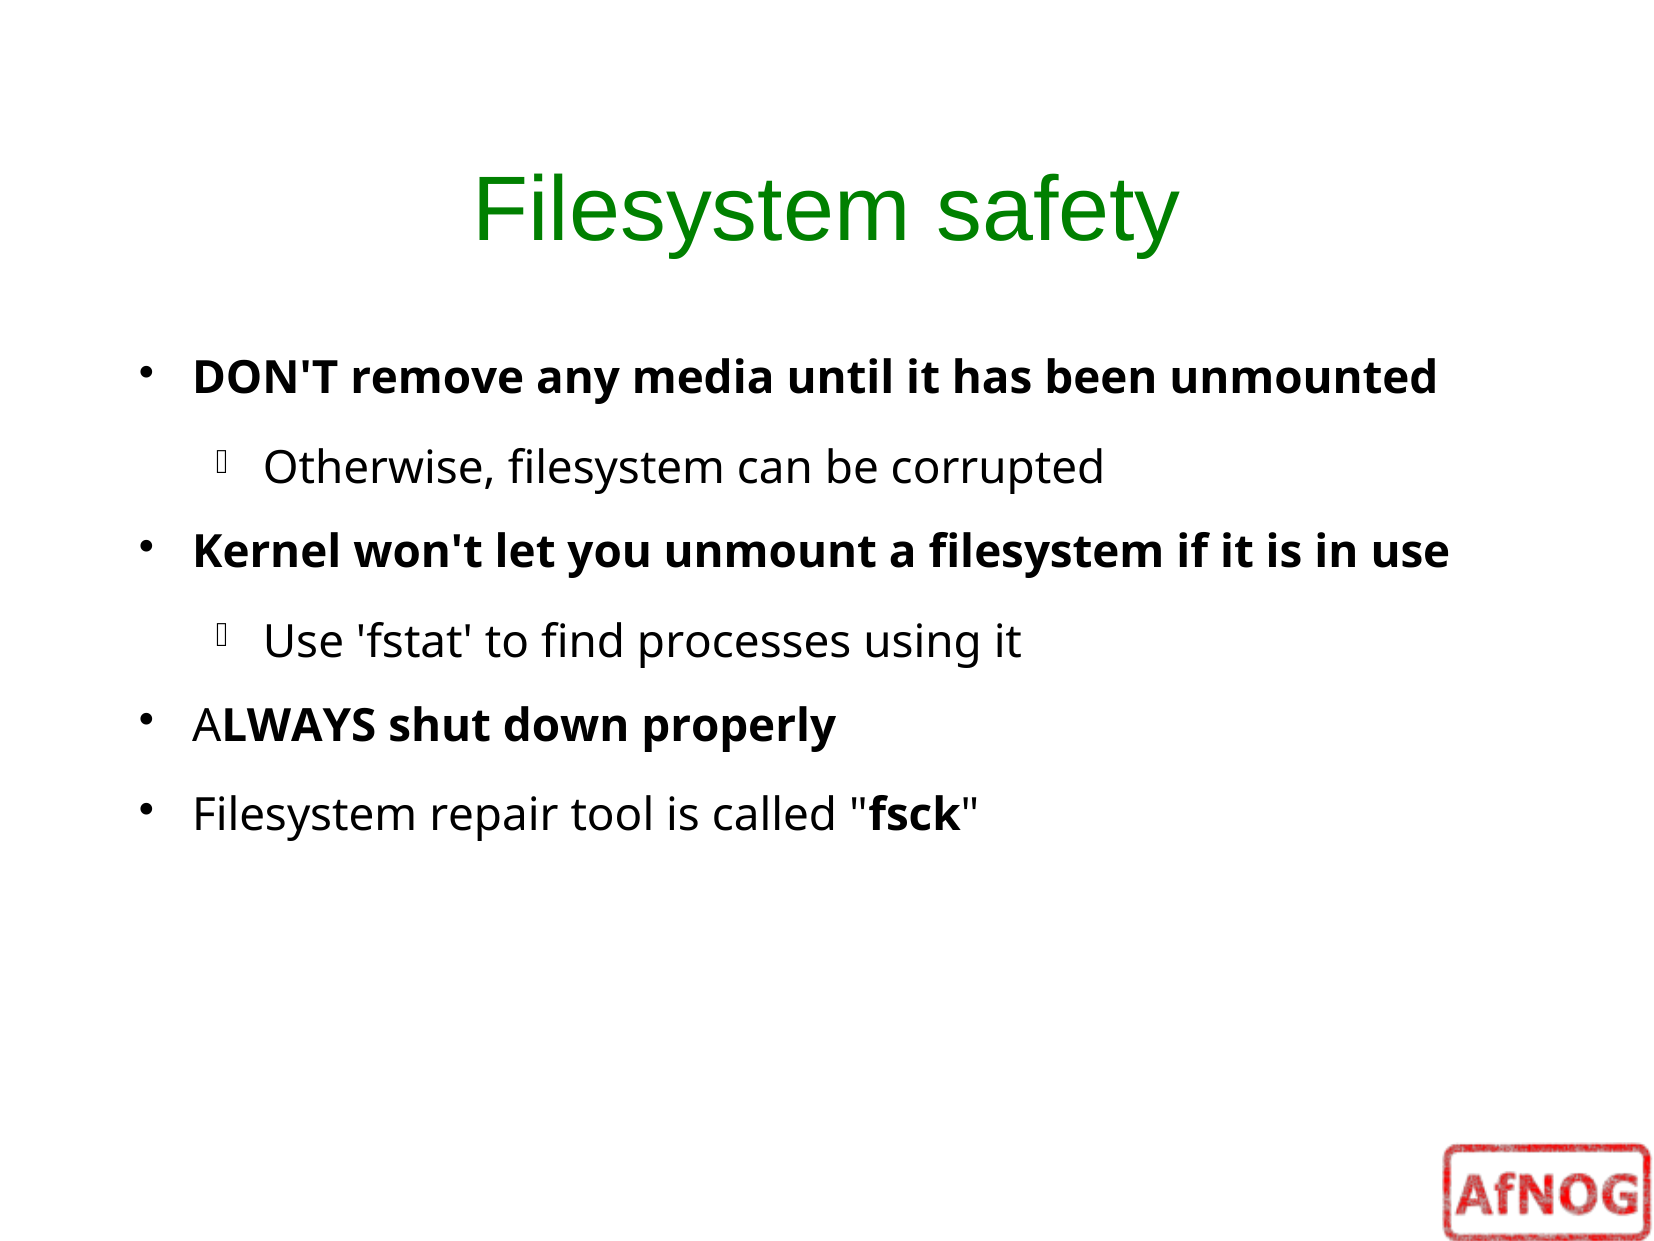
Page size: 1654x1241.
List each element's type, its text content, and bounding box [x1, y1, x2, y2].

picture [1534, 1141, 1654, 1241]
title Filesystem safety [121, 67, 1534, 344]
list DON'T remove any media until it has been unmounted Otherwise, filesystem can be corrupted Kernel won't let you unmount a filesystem if it is in use Use 'fstat' to find processes using it ALWAYS shut down properly Filesystem repair tool is called "fsck" [121, 344, 1534, 1241]
